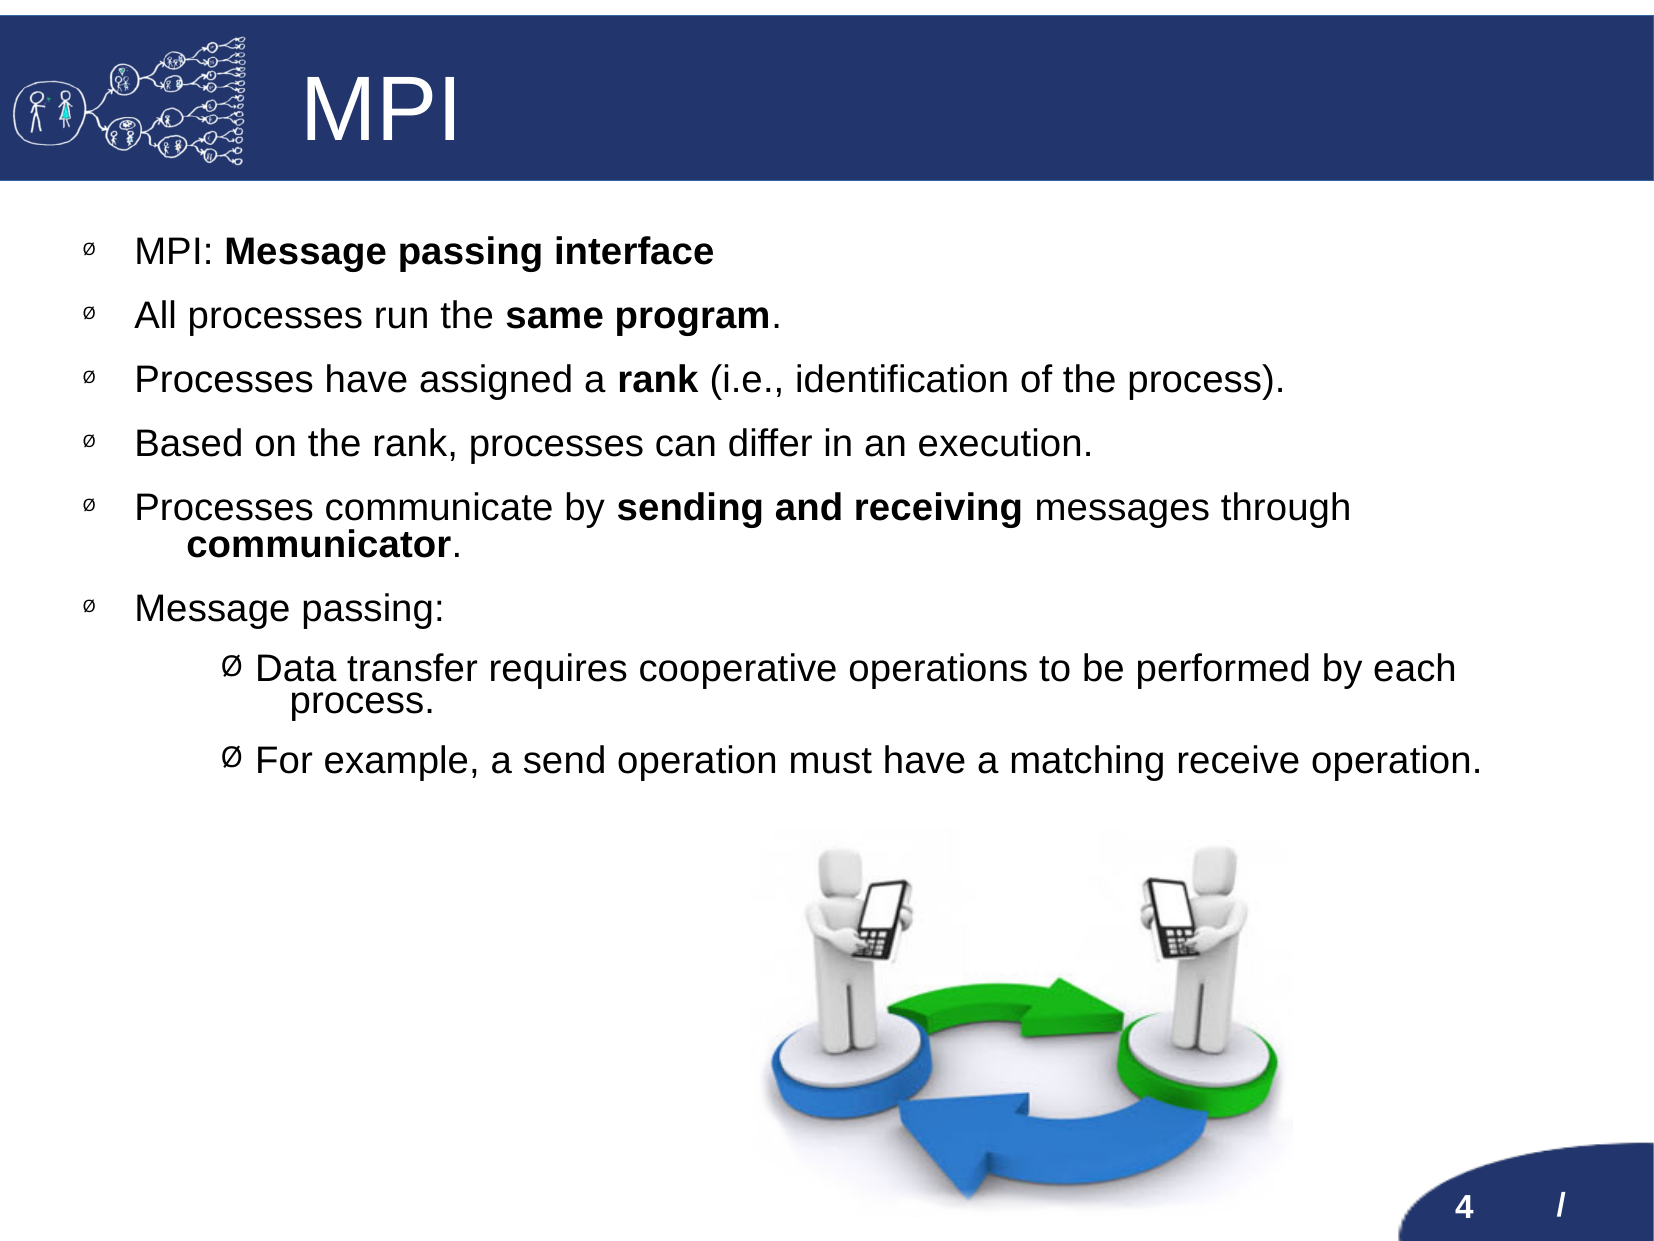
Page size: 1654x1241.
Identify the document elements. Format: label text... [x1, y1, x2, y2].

text_box [1455, 1185, 1546, 1226]
picture [750, 828, 1293, 1218]
list MPI: Message passing interface All processes run the same program. Processes have assigned a rank (i.e., identification of the process). Based on the rank, processes can differ in an execution. Processes communicate by sending and receiving messages through communicator. Message passing: Data transfer requires cooperative operations to be performed by each process. For example, a send operation must have a matching receive operation. [82, 235, 1571, 781]
title MPI [300, 48, 1571, 152]
